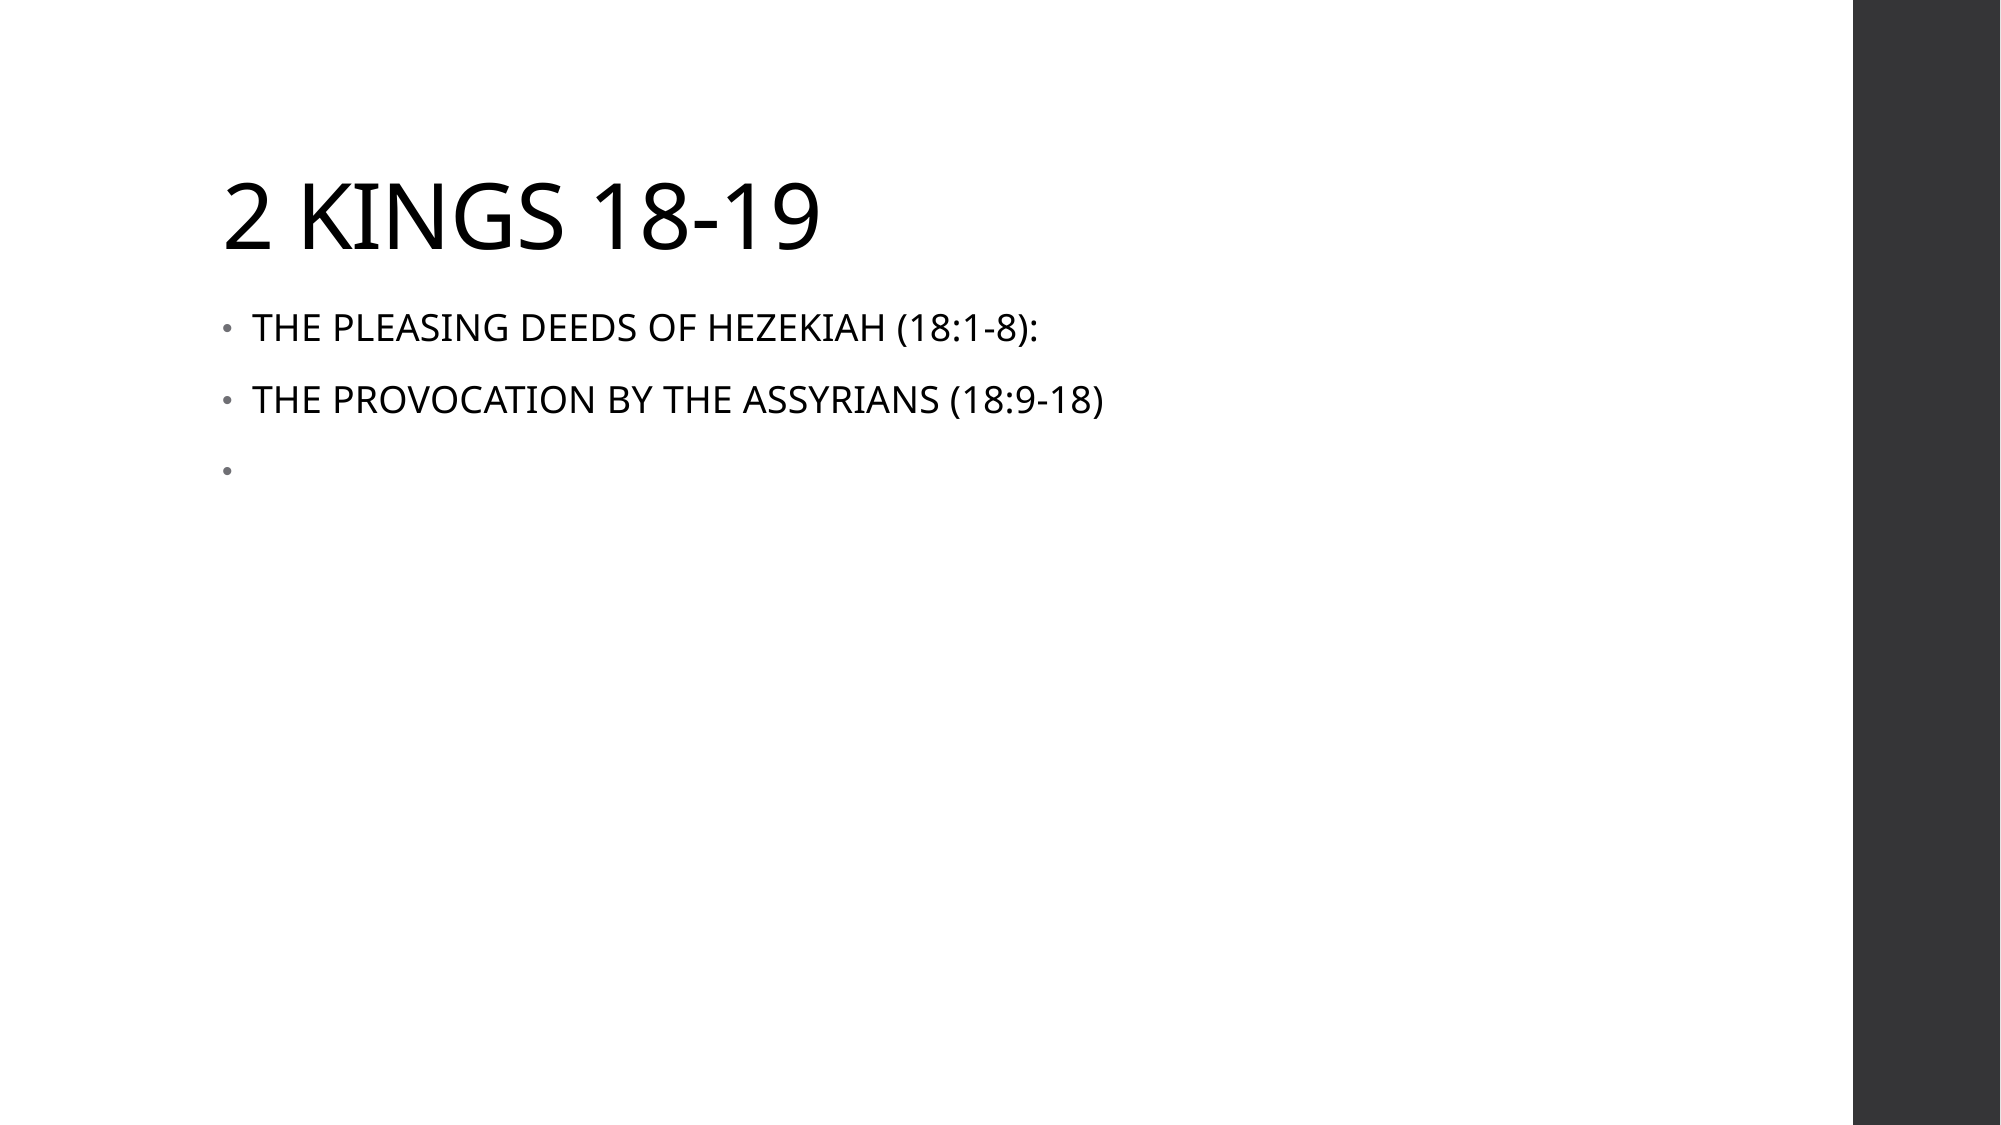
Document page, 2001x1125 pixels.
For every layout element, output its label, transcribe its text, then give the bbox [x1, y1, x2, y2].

list THE PLEASING DEEDS OF HEZEKIAH (18:1-8): THE PROVOCATION BY THE ASSYRIANS (18:9-18) [206, 299, 1617, 1014]
title 2 KINGS 18-19 [206, 60, 1797, 278]
